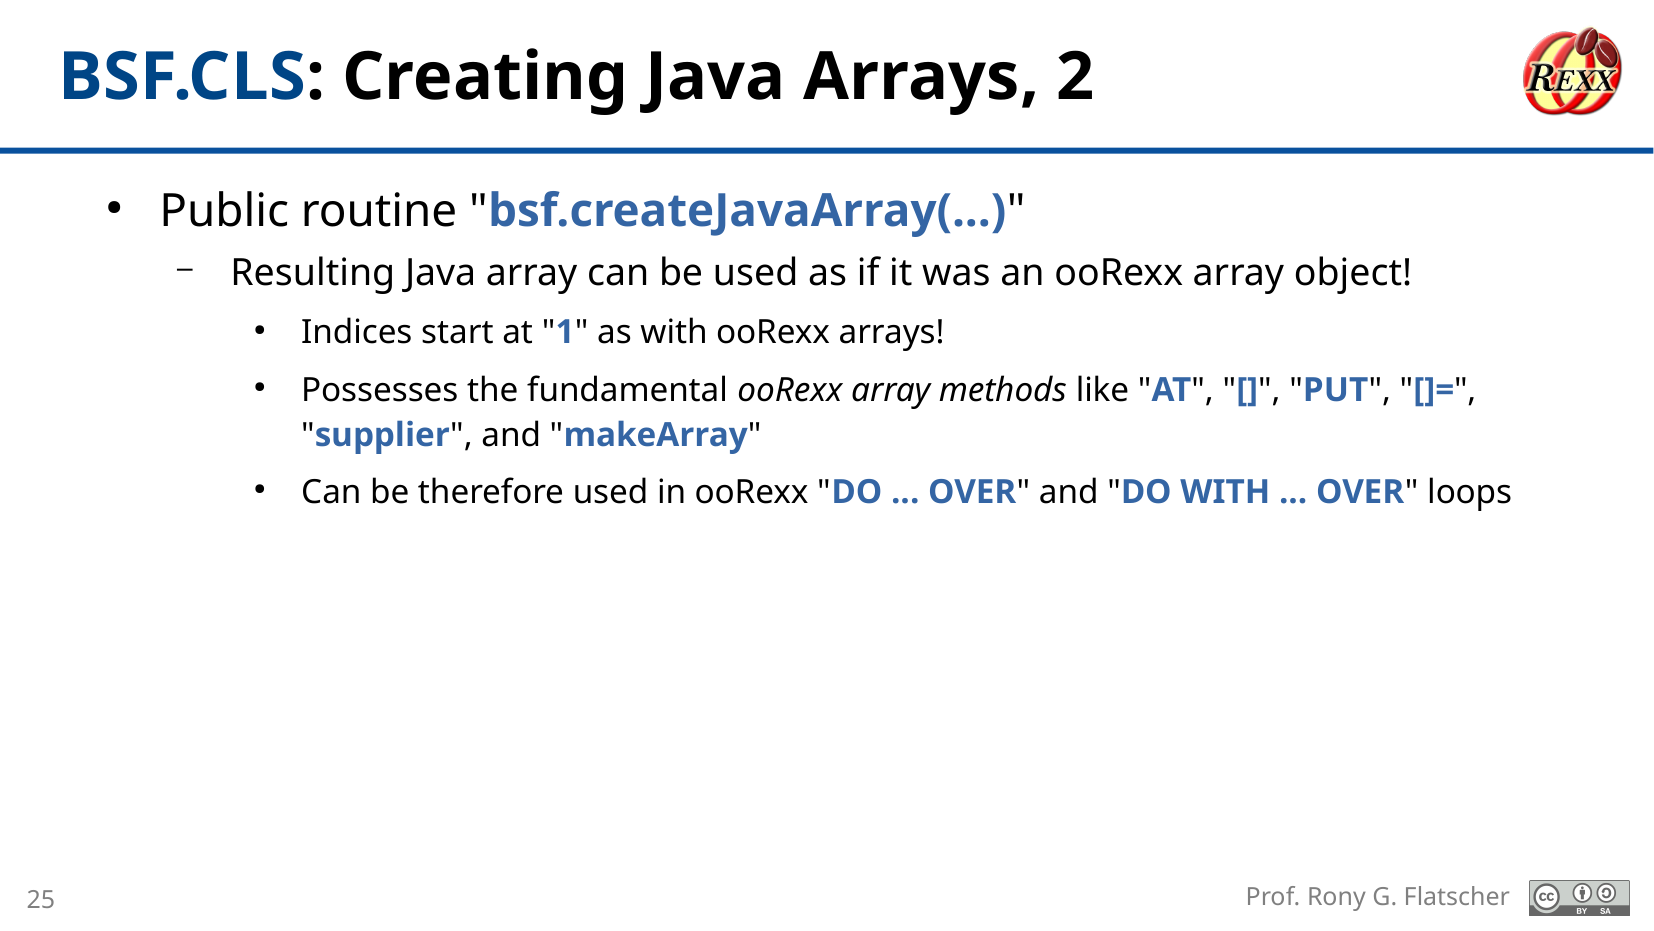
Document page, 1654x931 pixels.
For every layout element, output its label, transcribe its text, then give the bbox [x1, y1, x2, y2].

title BSF.CLS: Creating Java Arrays, 2 [0, 0, 1625, 148]
list Public routine "bsf.createJavaArray(...)" Resulting Java array can be used as if it was an ooRexx array object! Indices start at "1" as with ooRexx arrays! Possesses the fundamental ooRexx array methods like "AT", "[]", "PUT", "[]=", "supplier", and "makeArray" Can be therefore used in ooRexx "DO ... OVER" and "DO WITH ... OVER" loops [88, 177, 1577, 857]
